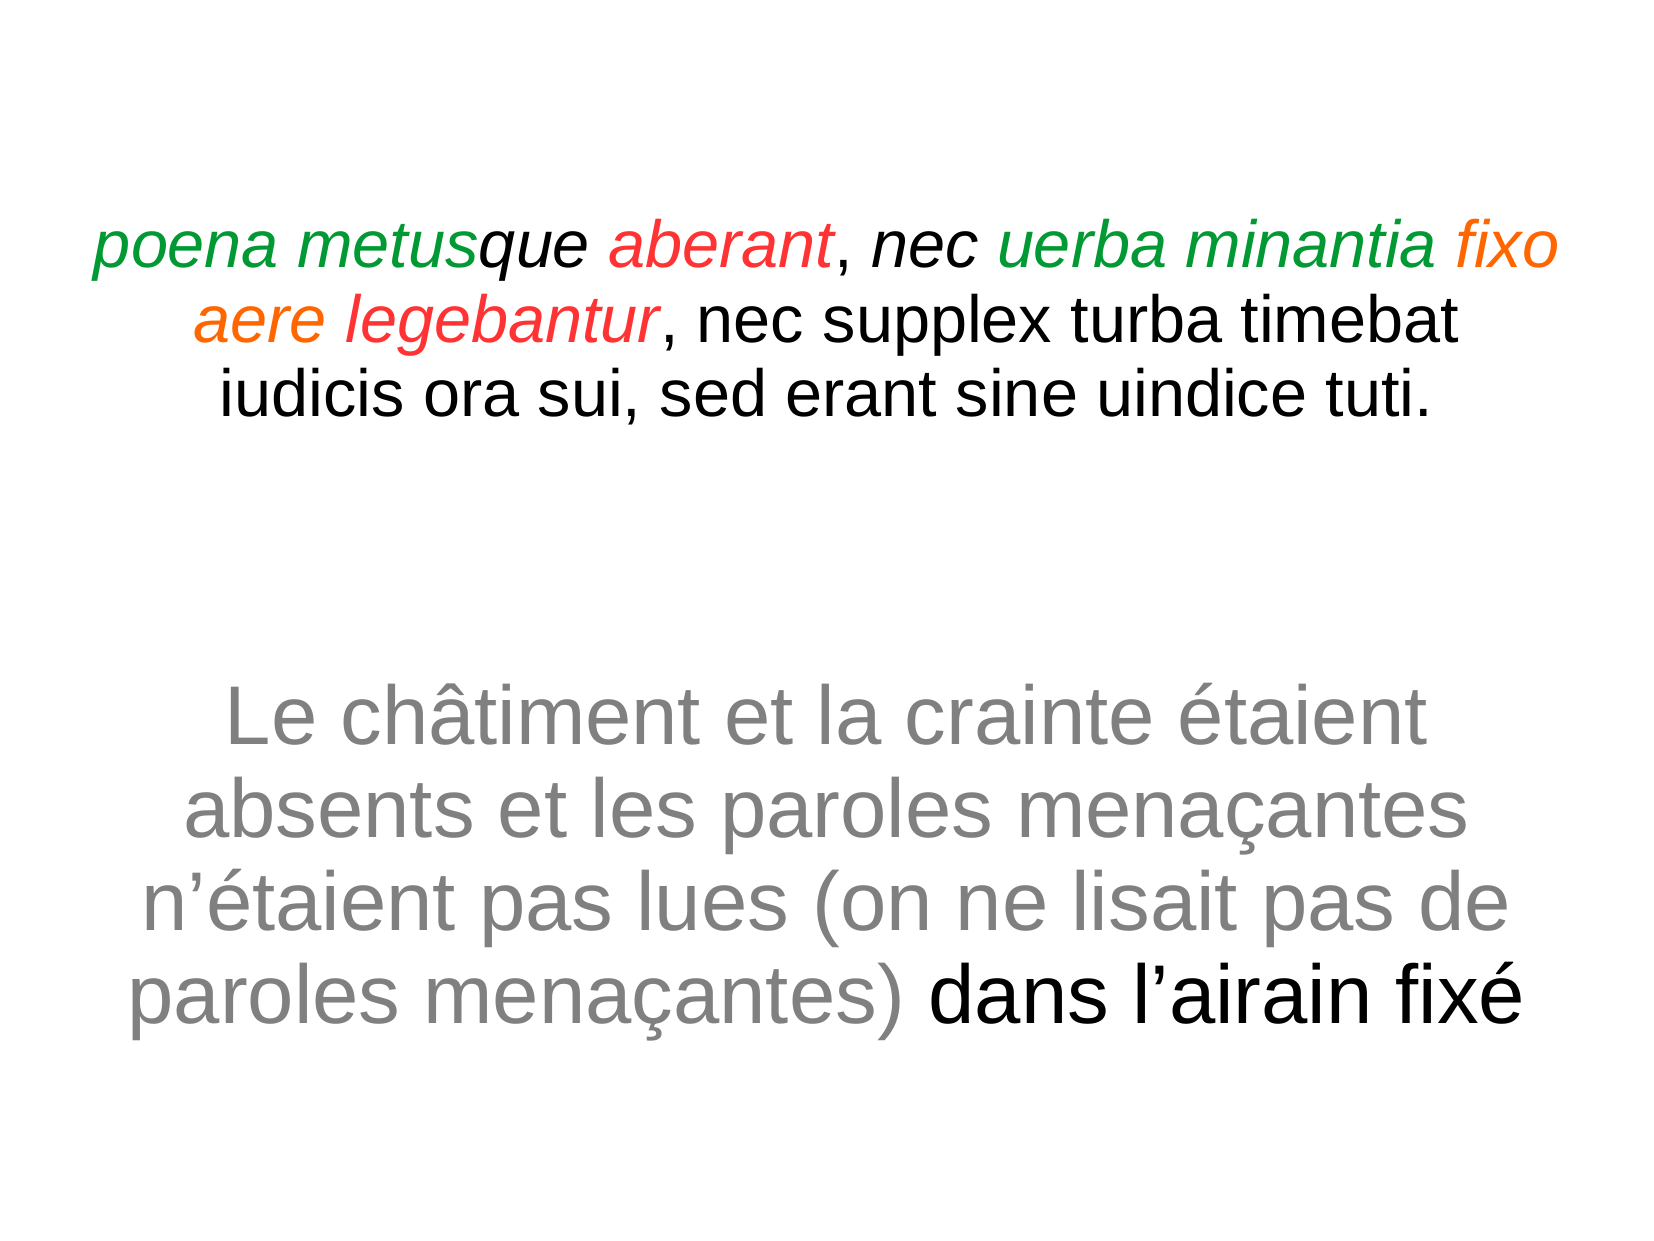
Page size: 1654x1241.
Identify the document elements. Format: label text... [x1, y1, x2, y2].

subtitle Le châtiment et la crainte étaient absents et les paroles menaçantes n’étaient pas lues (on ne lisait pas de paroles menaçantes) dans l’airain fixé [82, 602, 1571, 1109]
title poena metusque aberant, nec uerba minantia fixo aere legebantur, nec supplex turba timebat iudicis ora sui, sed erant sine uindice tuti. [47, 35, 1607, 603]
